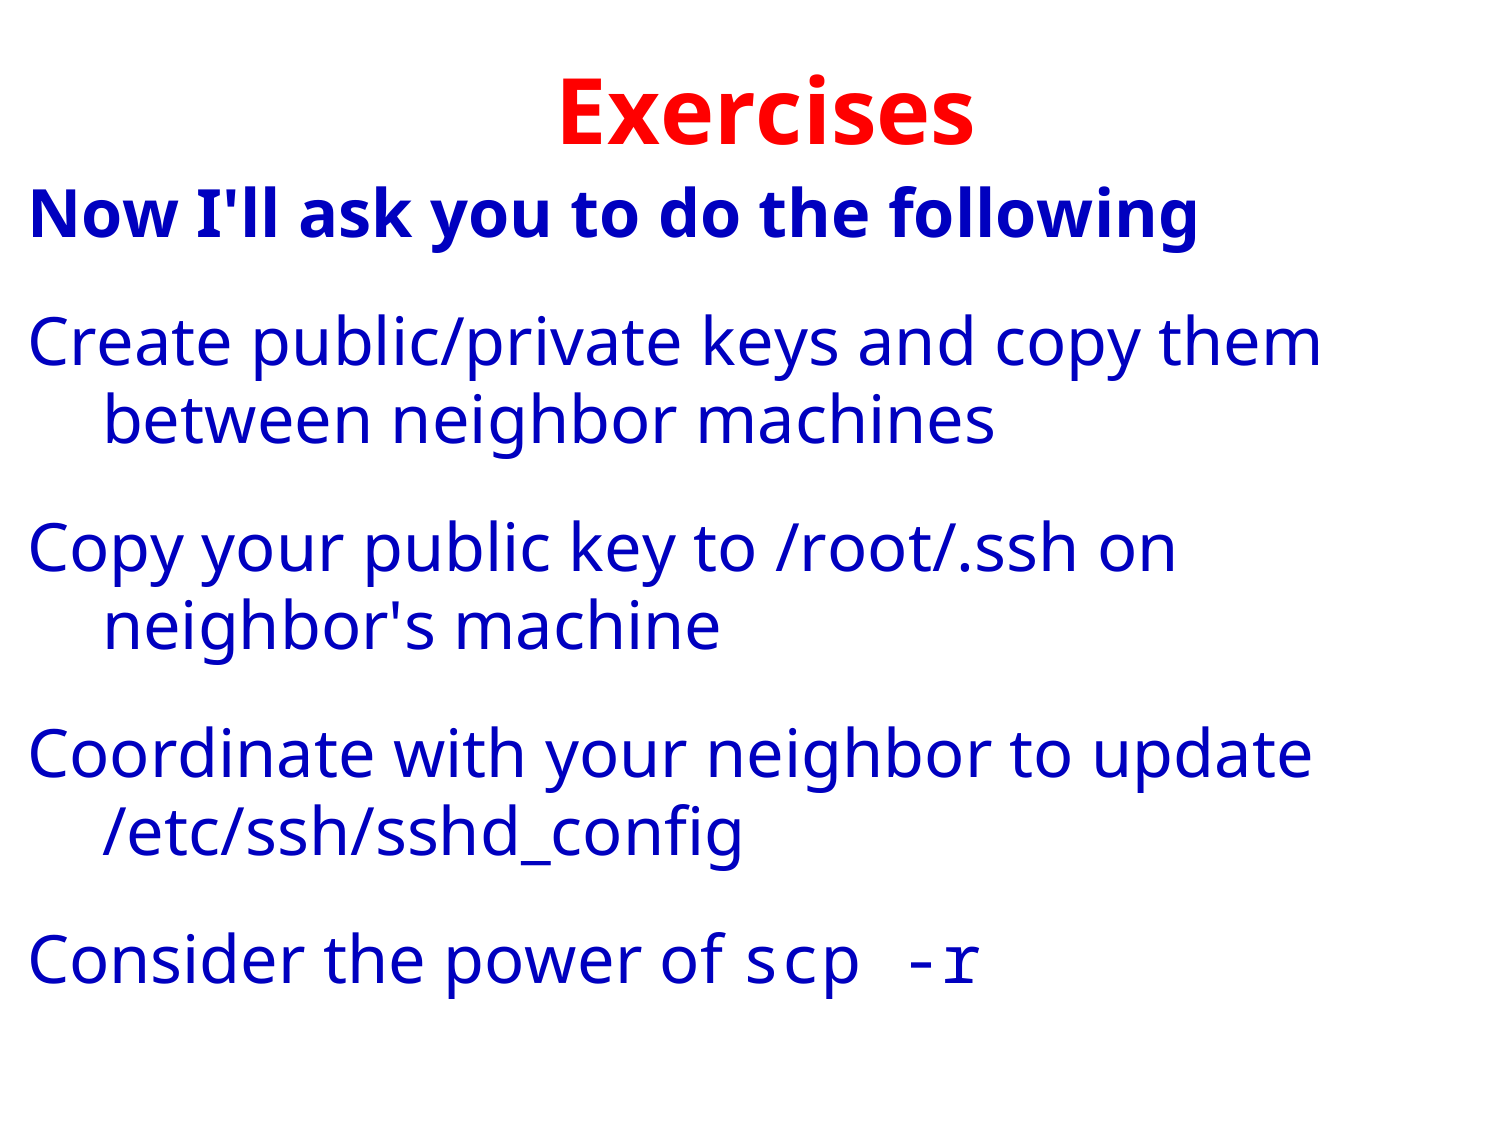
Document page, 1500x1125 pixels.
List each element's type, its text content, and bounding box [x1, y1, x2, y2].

list Now I'll ask you to do the following Create public/private keys and copy them between neighbor machines Copy your public key to /root/.ssh on neighbor's machine Coordinate with your neighbor to update /etc/ssh/sshd_config Consider the power of scp -r [27, 175, 1450, 1074]
text_box [82, 929, 1302, 1042]
title Exercises [191, 46, 1341, 193]
